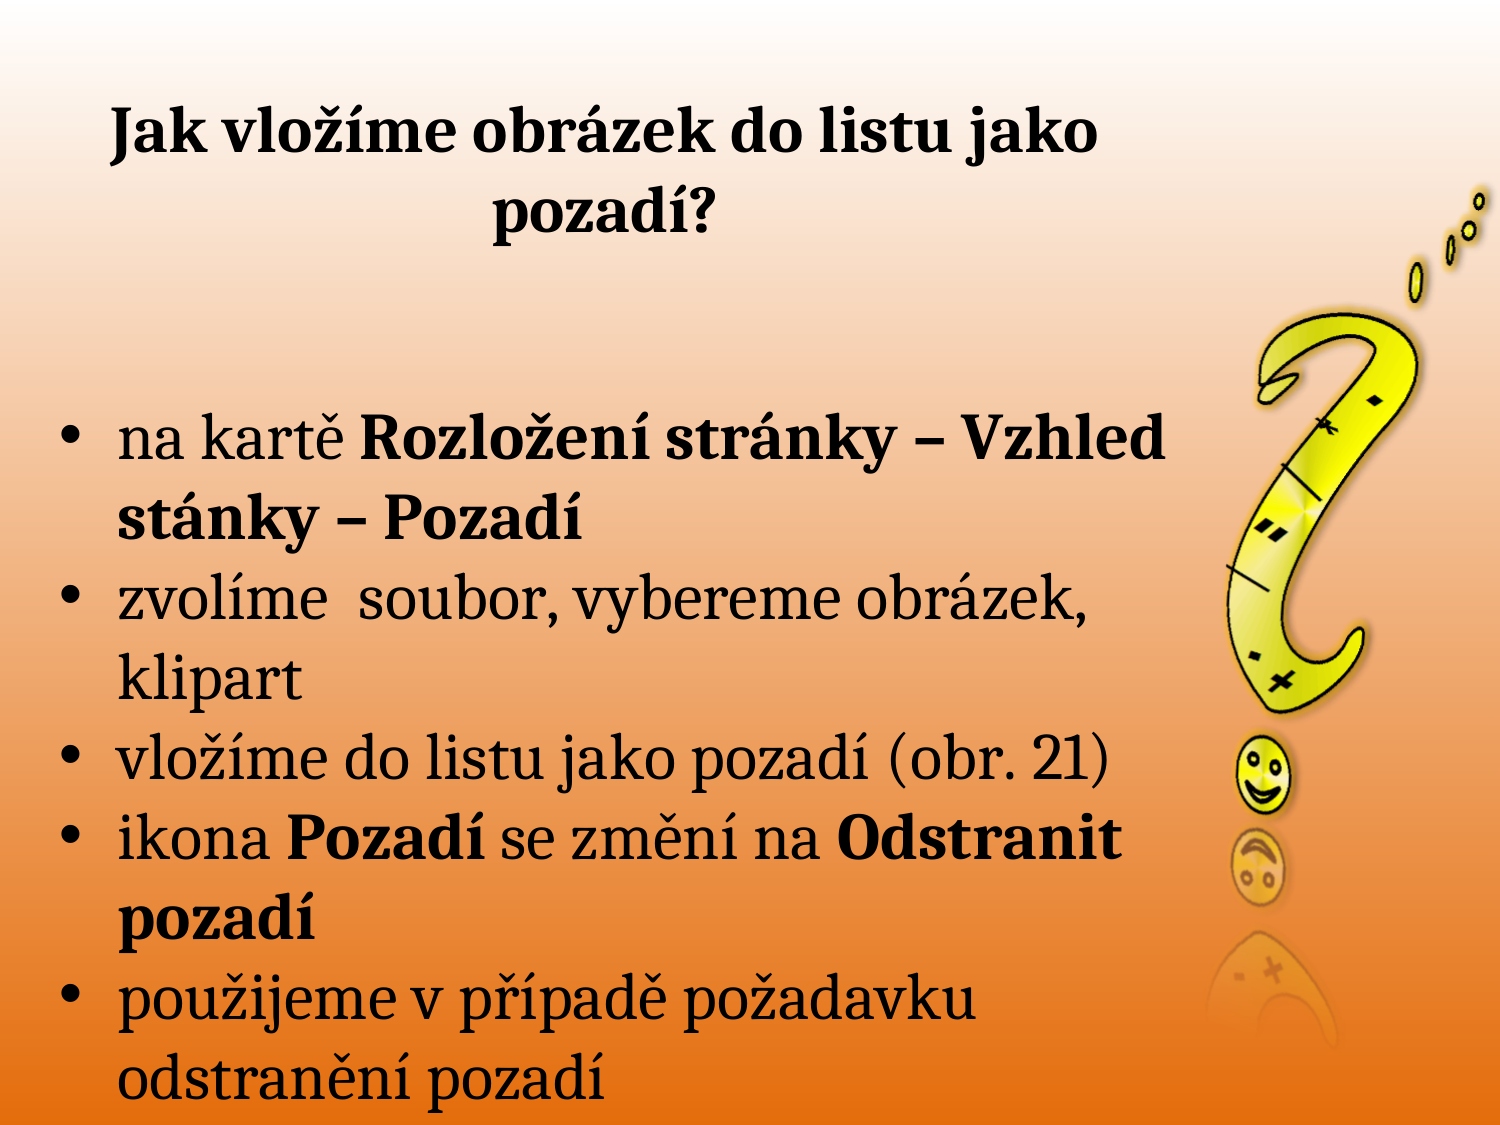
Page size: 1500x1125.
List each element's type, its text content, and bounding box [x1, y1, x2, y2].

text_box na kartě Rozložení stránky – Vzhled stánky – Pozadí zvolíme soubor, vybereme obrázek, klipart vložíme do listu jako pozadí (obr. 21) ikona Pozadí se změní na Odstranit pozadí použijeme v případě požadavku odstranění pozadí [0, 385, 1211, 1121]
picture [1171, 160, 1500, 1125]
text_box Jak vložíme obrázek do listu jako pozadí? [0, 78, 1211, 254]
